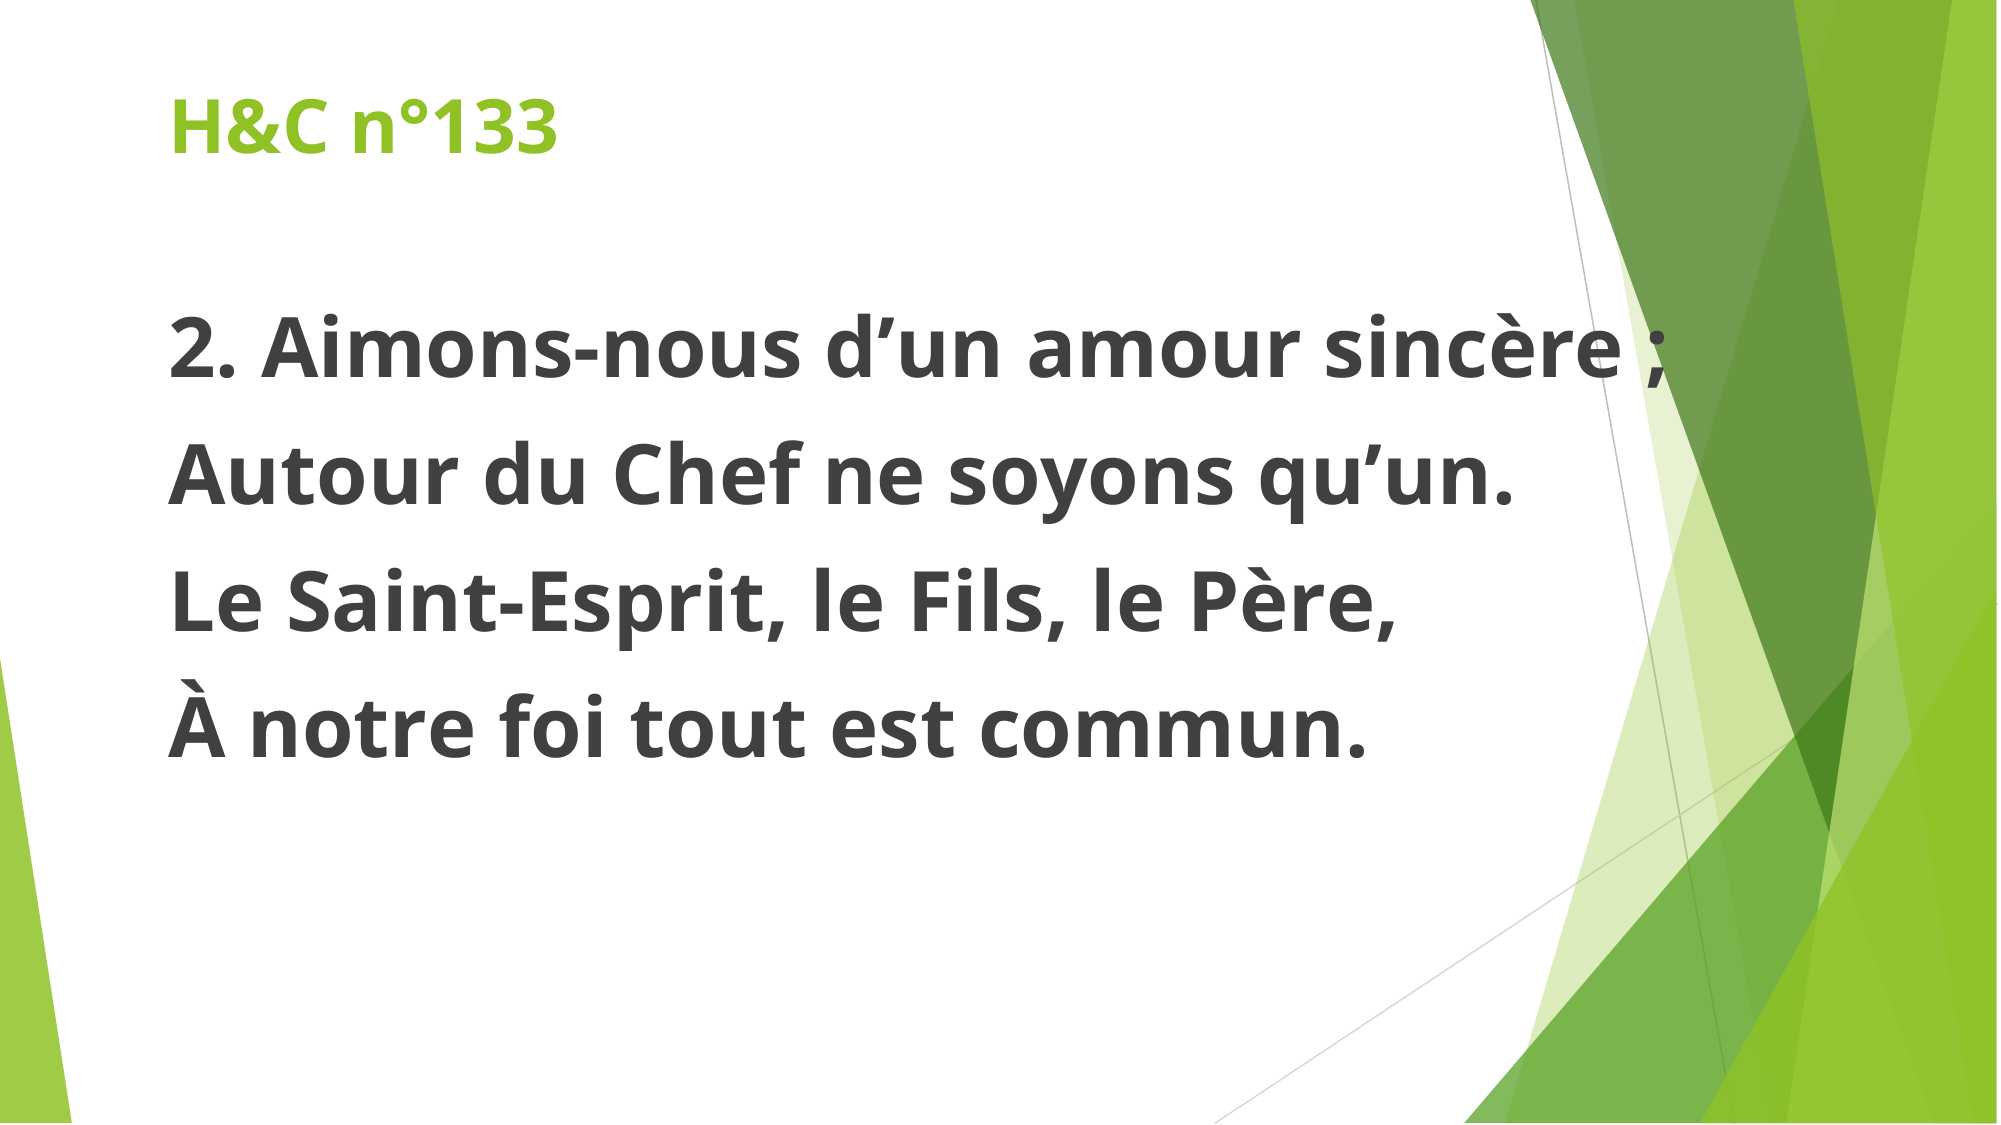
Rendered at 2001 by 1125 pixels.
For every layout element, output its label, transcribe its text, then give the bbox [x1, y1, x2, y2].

text_box 2. Aimons-nous d’un amour sincère ; Autour du Chef ne soyons qu’un. Le Saint-Esprit, le Fils, le Père, À notre foi tout est commun. [153, 271, 2001, 1037]
text_box H&C n°133 [153, 70, 1522, 178]
